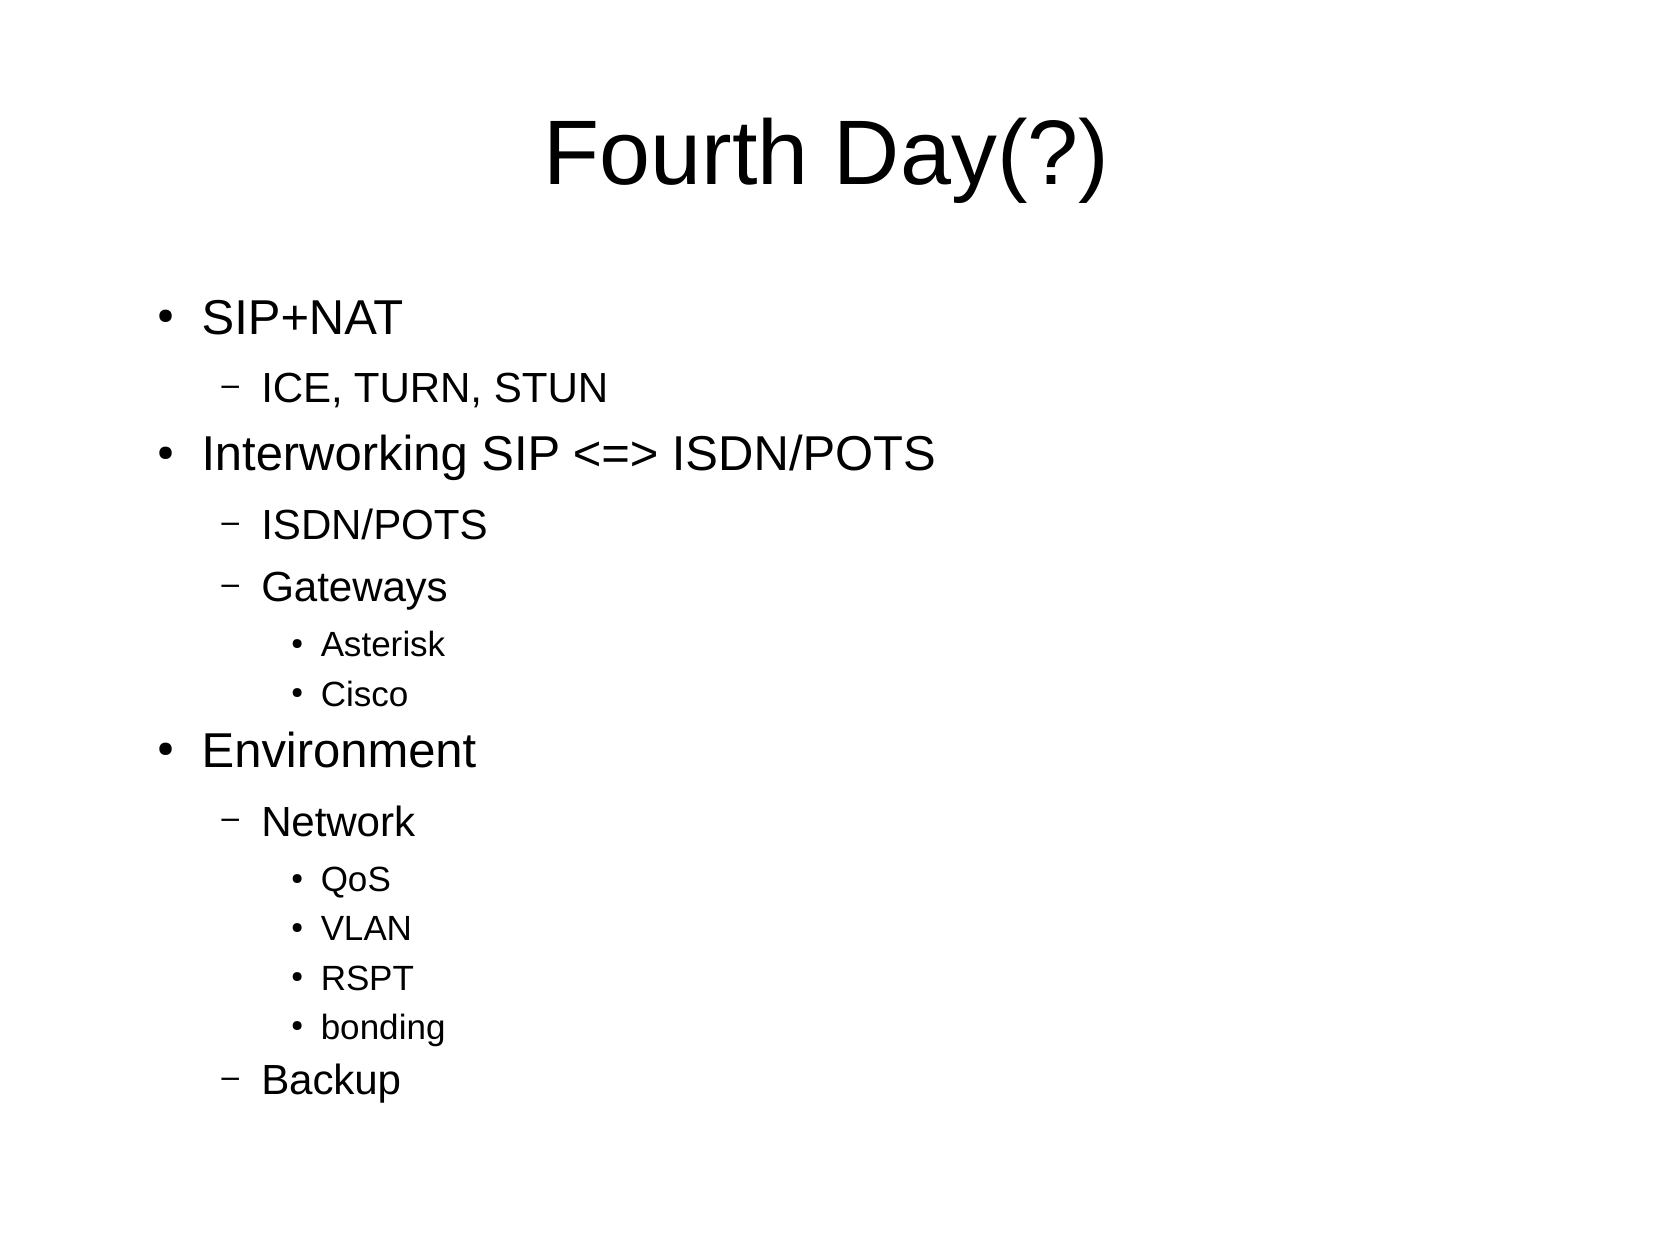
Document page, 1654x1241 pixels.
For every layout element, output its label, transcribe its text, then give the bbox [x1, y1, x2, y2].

title Fourth Day(?) [82, 56, 1571, 250]
list SIP+NAT ICE, TURN, STUN Interworking SIP <=> ISDN/POTS ISDN/POTS Gateways Asterisk Cisco Environment Network QoS VLAN RSPT bonding Backup [82, 290, 1571, 1109]
